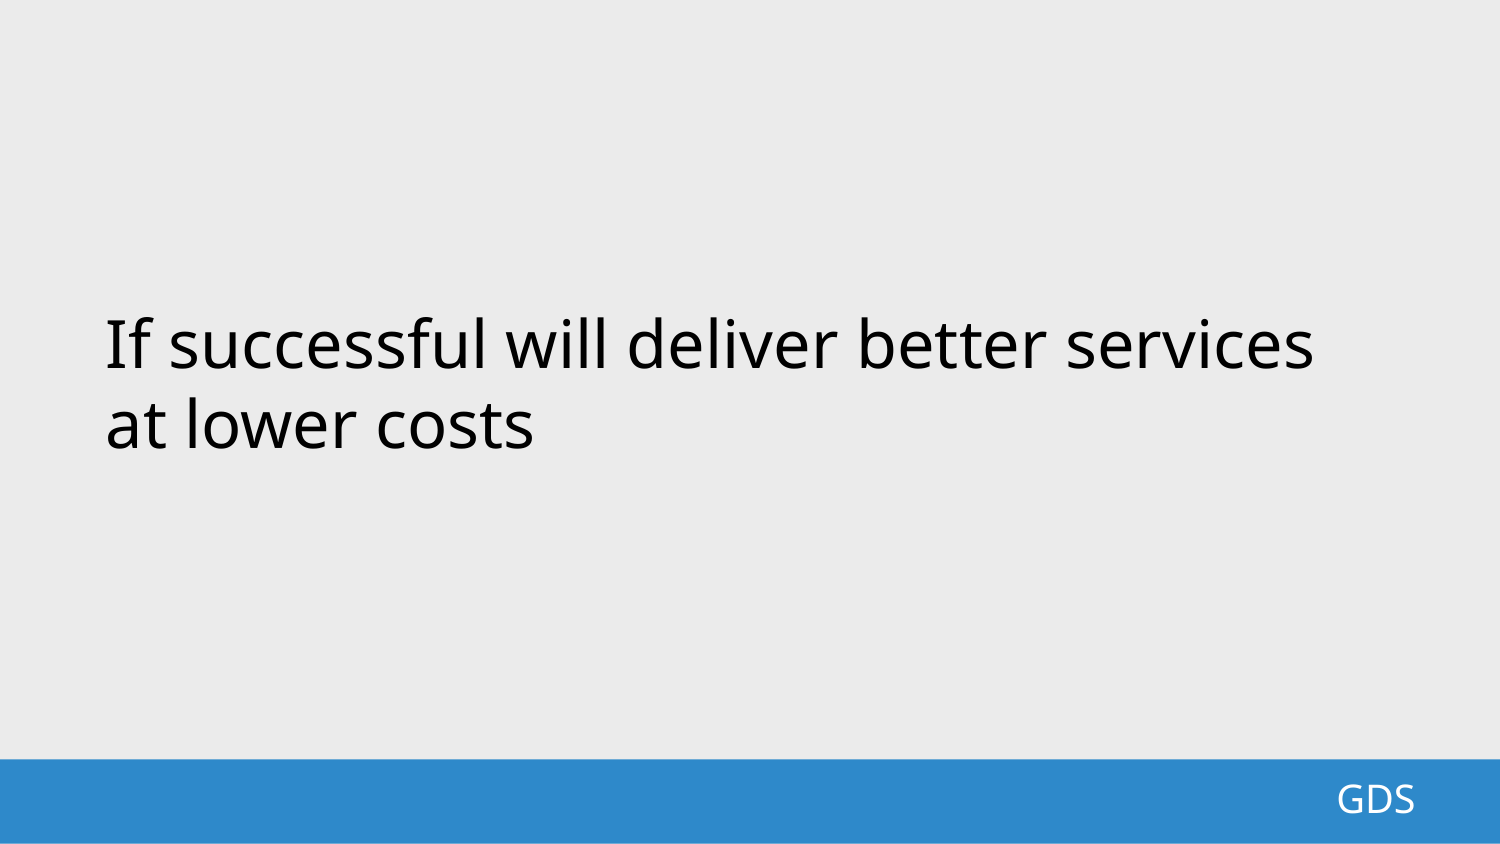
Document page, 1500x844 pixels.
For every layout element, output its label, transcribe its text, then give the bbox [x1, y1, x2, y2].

text_box If successful will deliver better services at lower costs [102, 0, 1397, 765]
